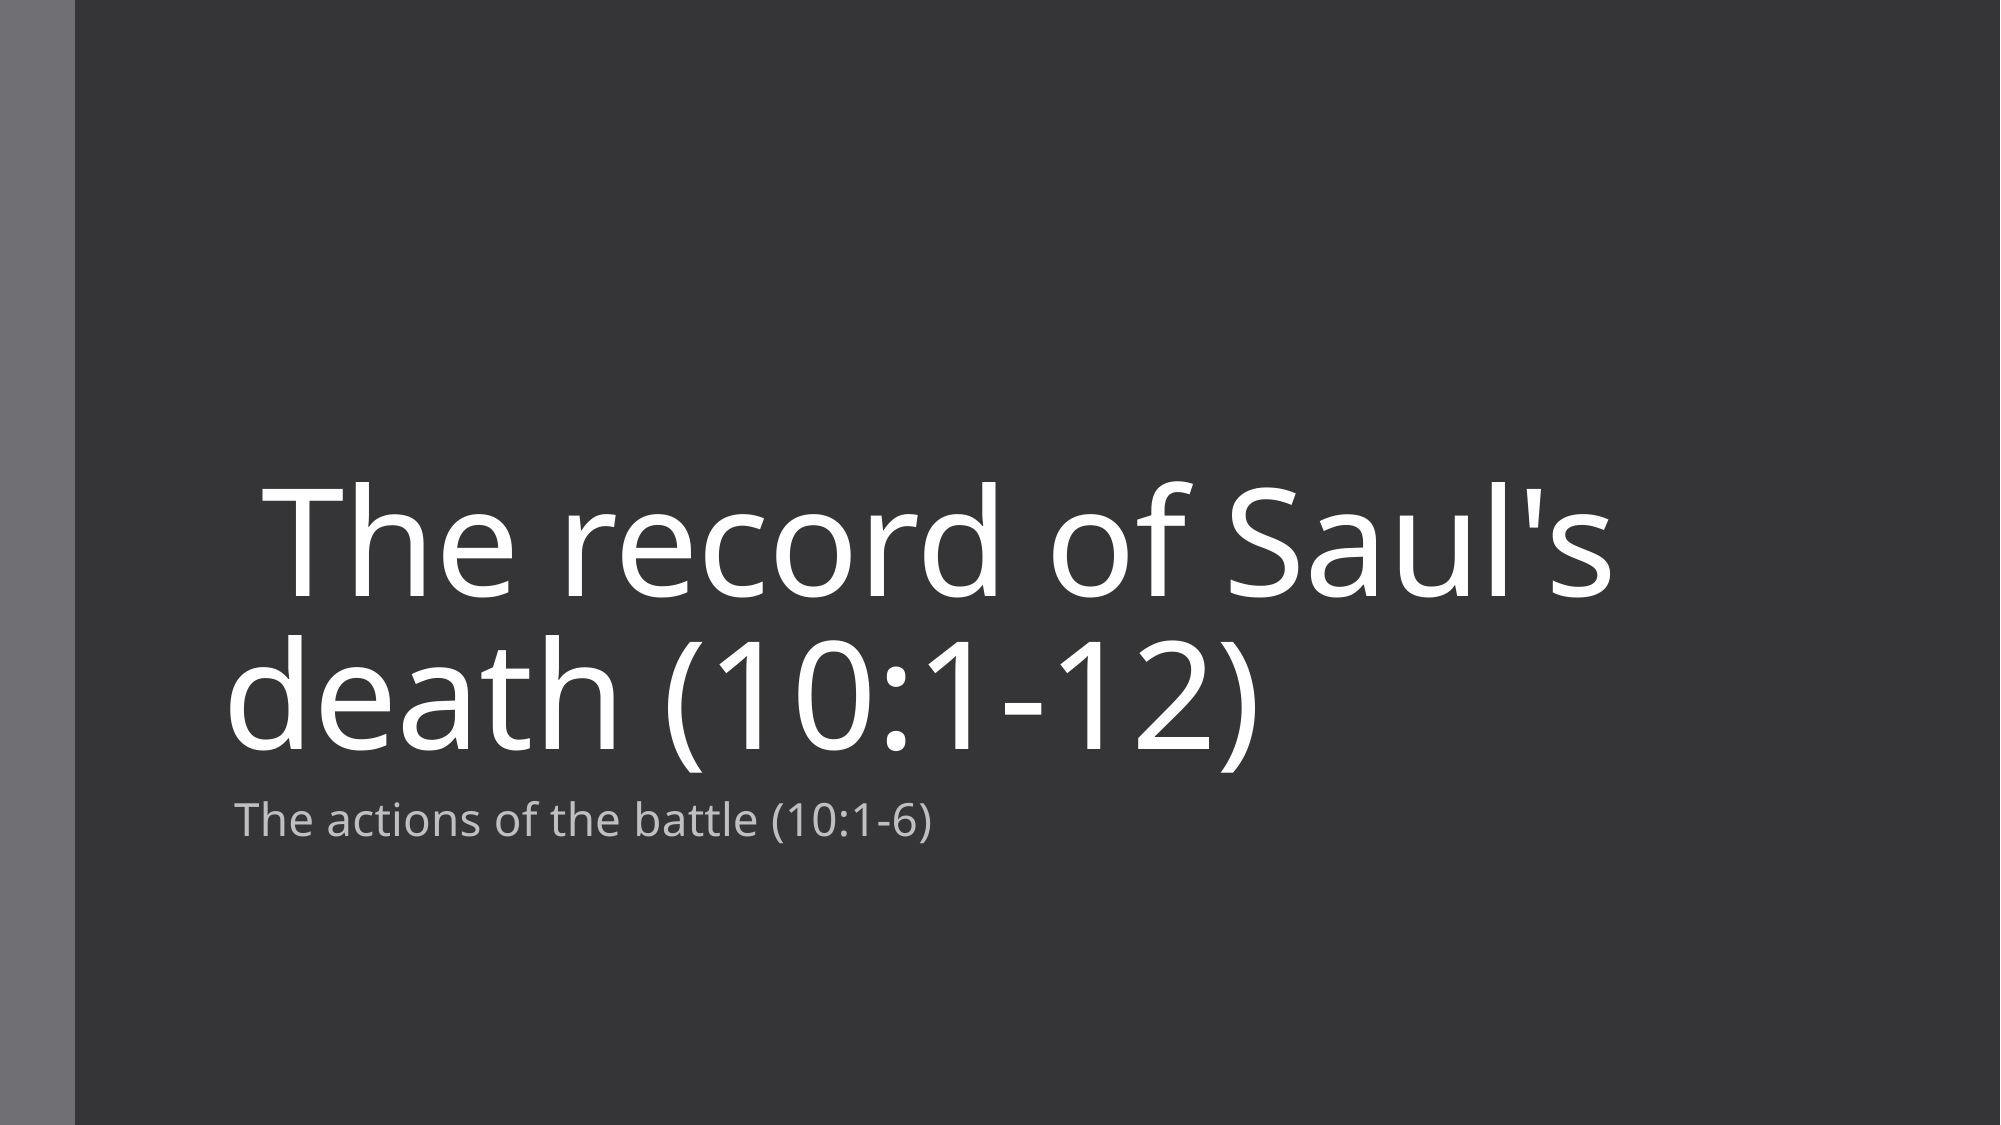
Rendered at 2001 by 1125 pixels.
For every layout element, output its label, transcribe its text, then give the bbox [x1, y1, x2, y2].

subtitle The actions of the battle (10:1-6) [206, 787, 1752, 1066]
title The record of Saul's death (10:1-12) [206, 124, 1752, 787]
